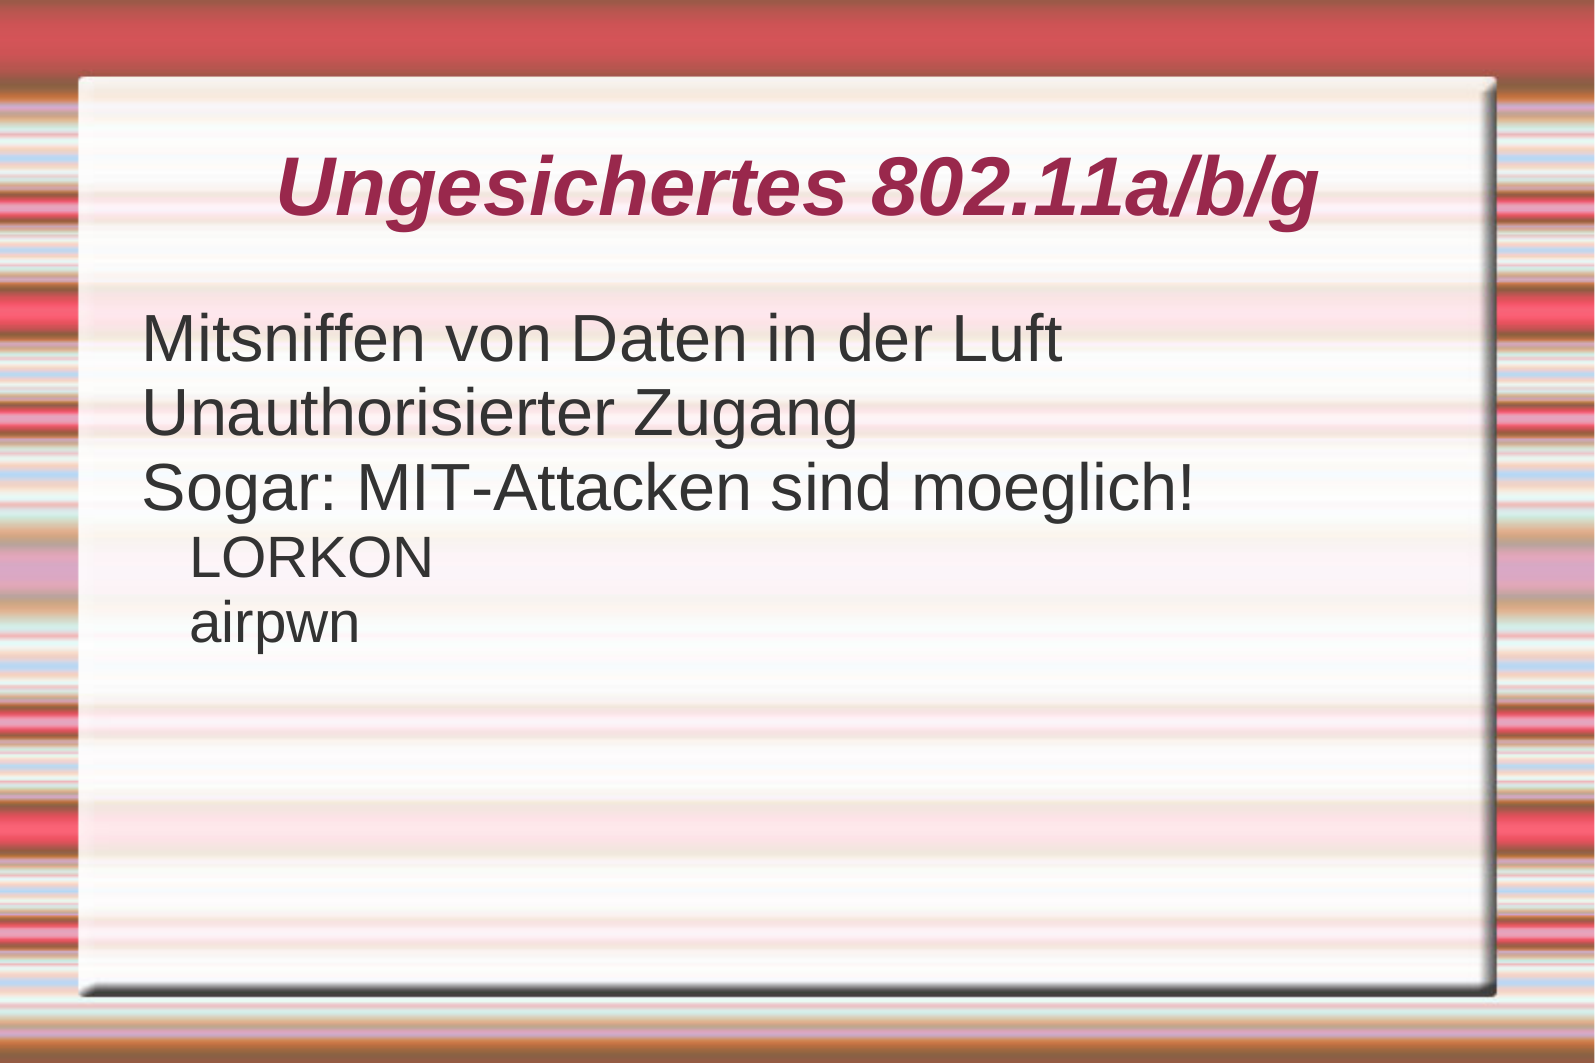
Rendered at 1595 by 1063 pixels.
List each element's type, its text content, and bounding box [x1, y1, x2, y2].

picture [0, 0, 1595, 1063]
list Mitsniffen von Daten in der Luft Unauthorisierter Zugang Sogar: MIT-Attacken sind moeglich! LORKON airpwn [130, 300, 1462, 971]
title Ungesichertes 802.11a/b/g [117, 98, 1479, 276]
